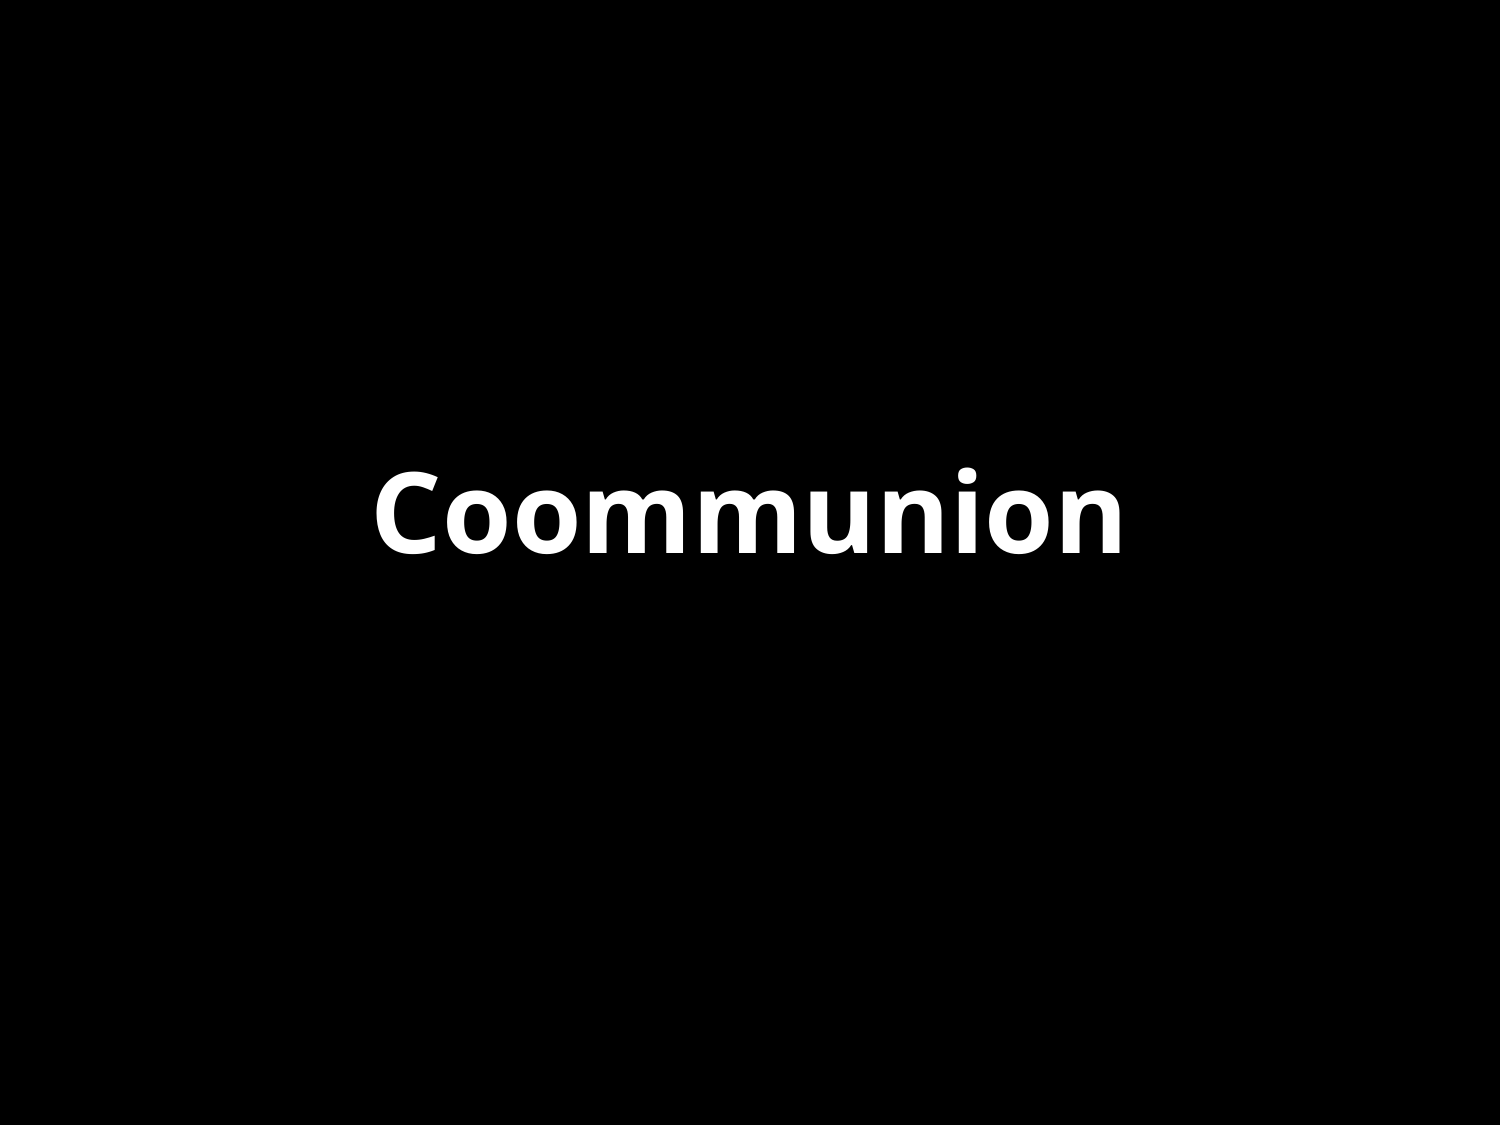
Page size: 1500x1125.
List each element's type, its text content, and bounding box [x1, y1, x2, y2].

text_box Coommunion [0, 66, 1500, 591]
